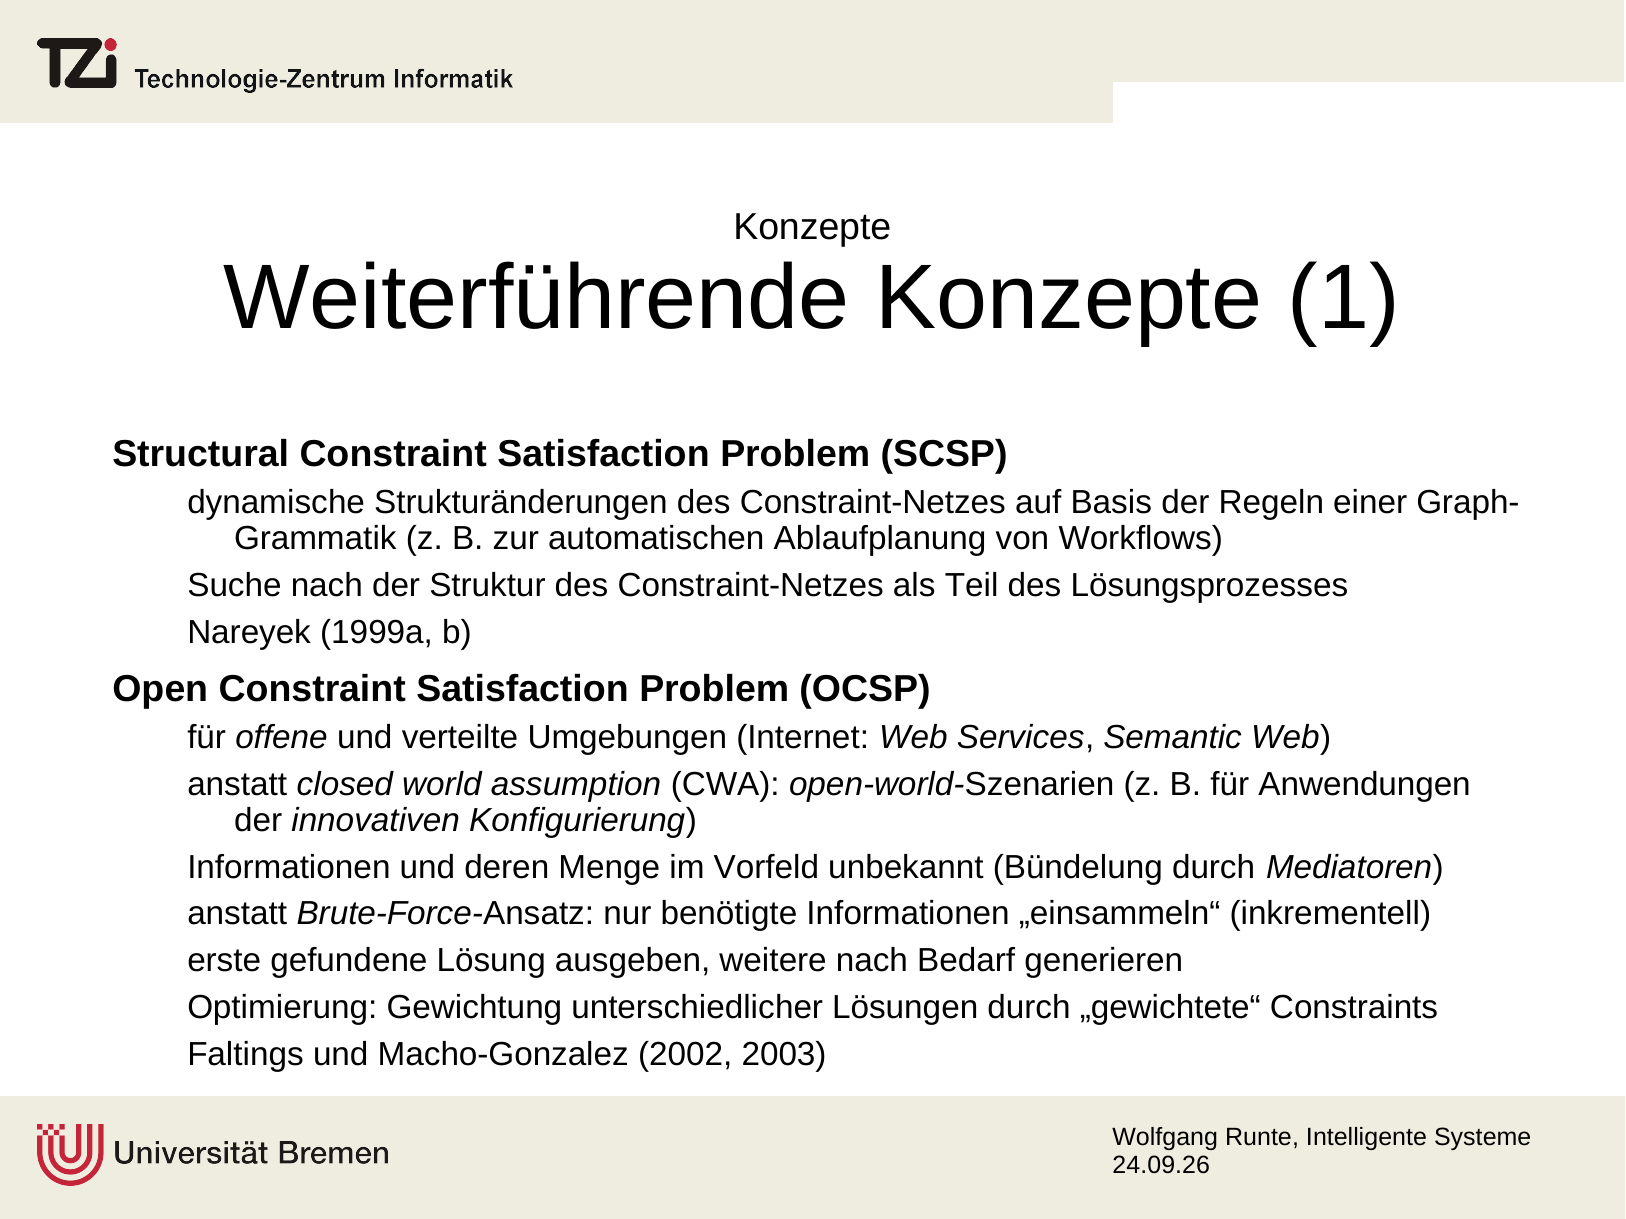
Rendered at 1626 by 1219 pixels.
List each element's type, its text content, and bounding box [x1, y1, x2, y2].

picture [37, 1124, 388, 1186]
list Structural Constraint Satisfaction Problem (SCSP) dynamische Strukturänderungen des Constraint-Netzes auf Basis der Regeln einer Graph-Grammatik (z. B. zur automatischen Ablaufplanung von Workflows) Suche nach der Struktur des Constraint-Netzes als Teil des Lösungsprozesses Nareyek (1999a, b) Open Constraint Satisfaction Problem (OCSP) für offene und verteilte Umgebungen (Internet: Web Services, Semantic Web) anstatt closed world assumption (CWA): open-world-Szenarien (z. B. für Anwendungen der innovativen Konfigurierung) Informationen und deren Menge im Vorfeld unbekannt (Bündelung durch Mediatoren) anstatt Brute-Force-Ansatz: nur benötigte Informationen „einsammeln“ (inkrementell) erste gefundene Lösung ausgeben, weitere nach Bedarf generieren Optimierung: Gewichtung unterschiedlicher Lösungen durch „gewichtete“ Constraints Faltings und Macho-Gonzalez (2002, 2003) [112, 433, 1527, 1079]
title Konzepte Weiterführende Konzepte (1) [112, 162, 1513, 393]
picture [37, 38, 513, 93]
